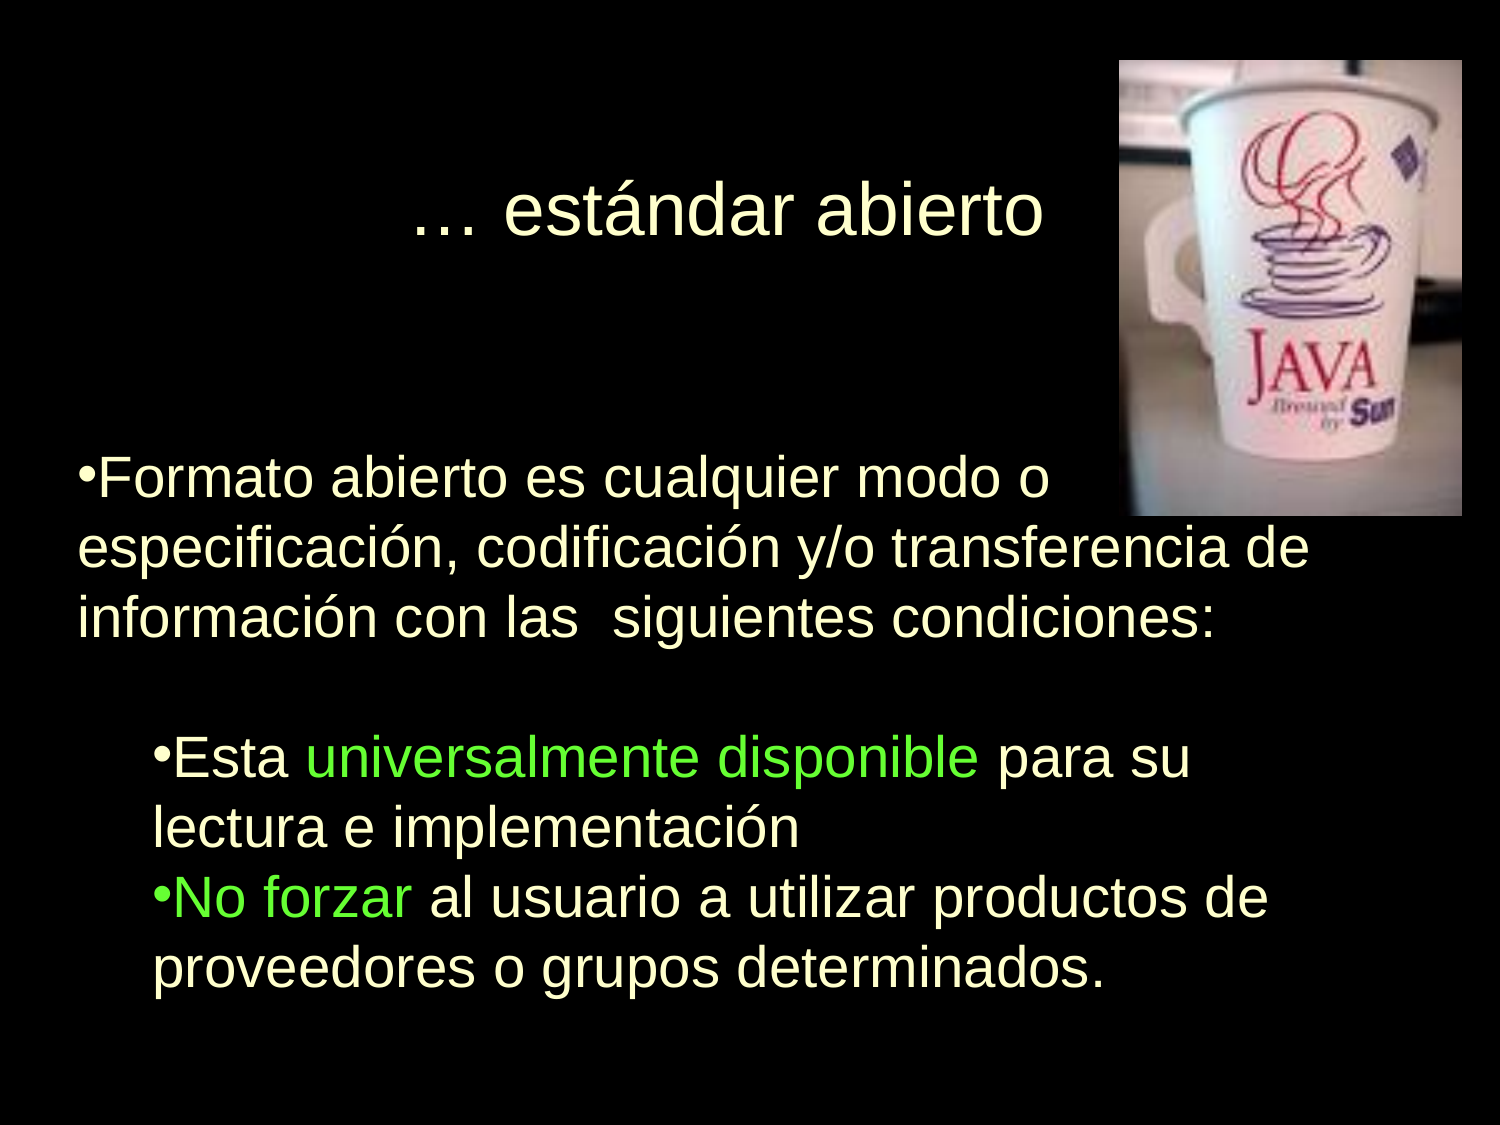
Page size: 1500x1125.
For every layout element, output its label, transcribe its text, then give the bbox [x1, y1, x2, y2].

text_box Formato abierto es cualquier modo o especificación, codificación y/o transferencia de información con las siguientes condiciones: Esta universalmente disponible para su lectura e implementación No forzar al usuario a utilizar productos de proveedores o grupos determinados. [62, 431, 1372, 1007]
text_box … estándar abierto [171, 153, 1119, 259]
picture [1119, 60, 1462, 516]
